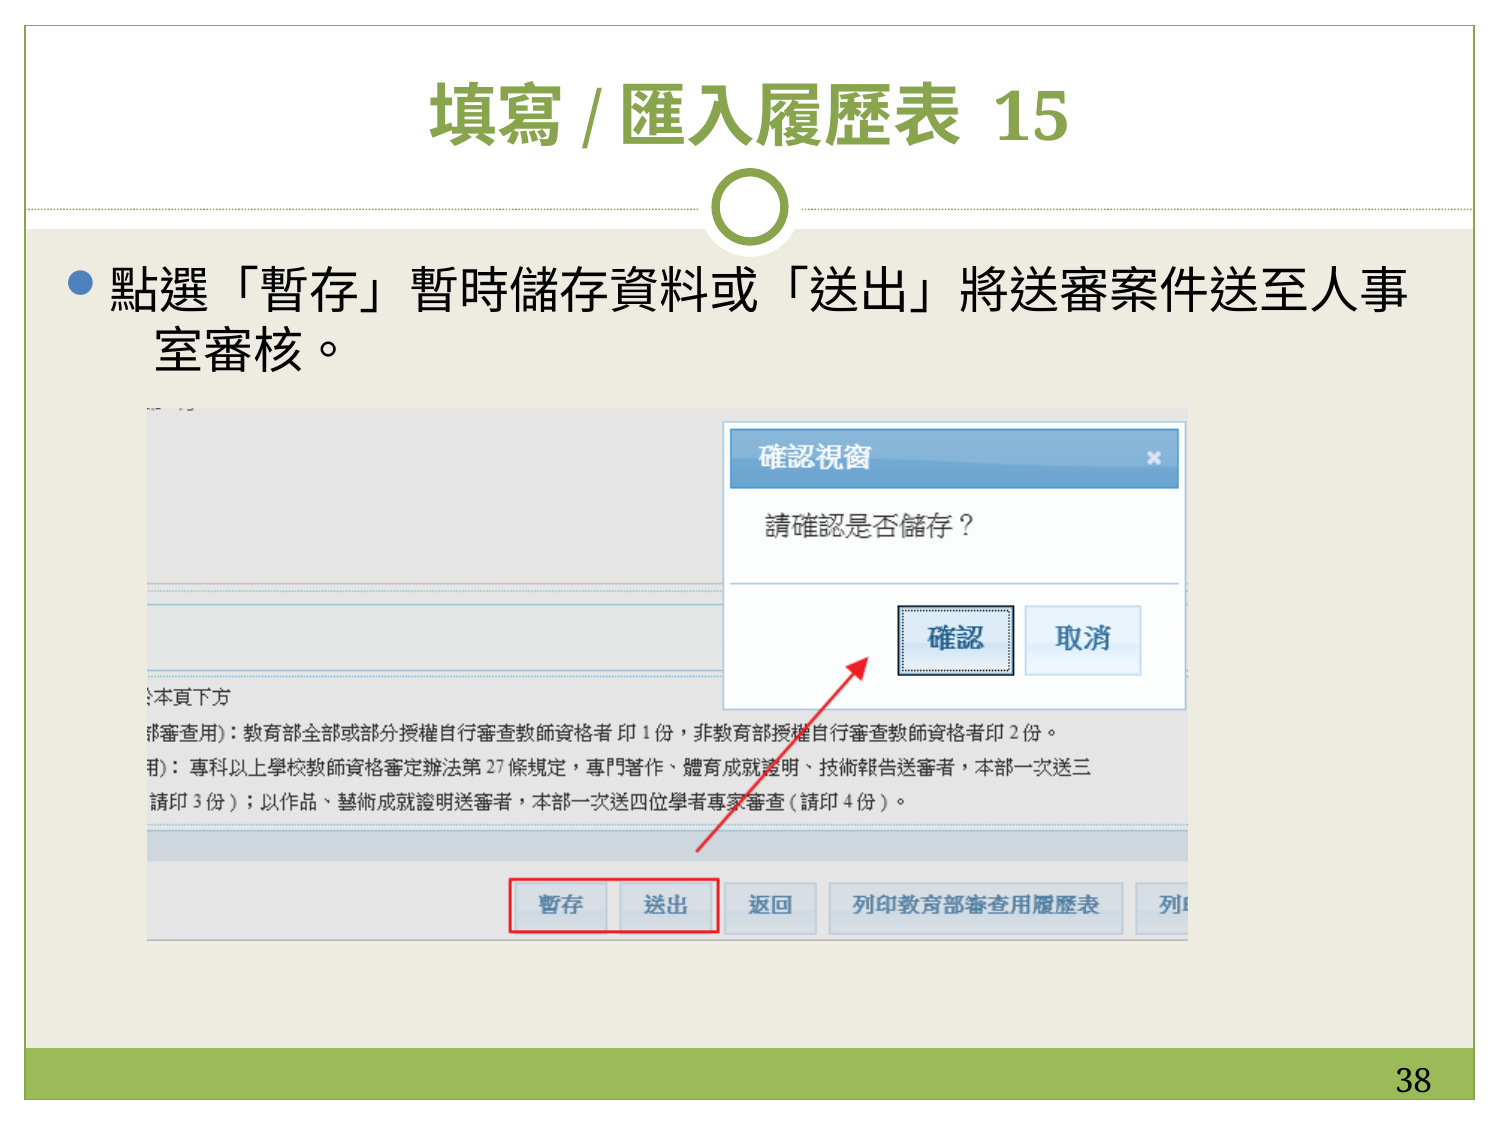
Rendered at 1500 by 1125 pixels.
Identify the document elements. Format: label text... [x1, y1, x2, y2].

list 點選「暫存」暫時儲存資料或「送出」將送審案件送至人事室審核。 [49, 250, 1445, 1001]
text_box [1376, 1045, 1452, 1118]
title 填寫/匯入履歷表 15 [49, 37, 1450, 162]
picture [147, 408, 1188, 941]
